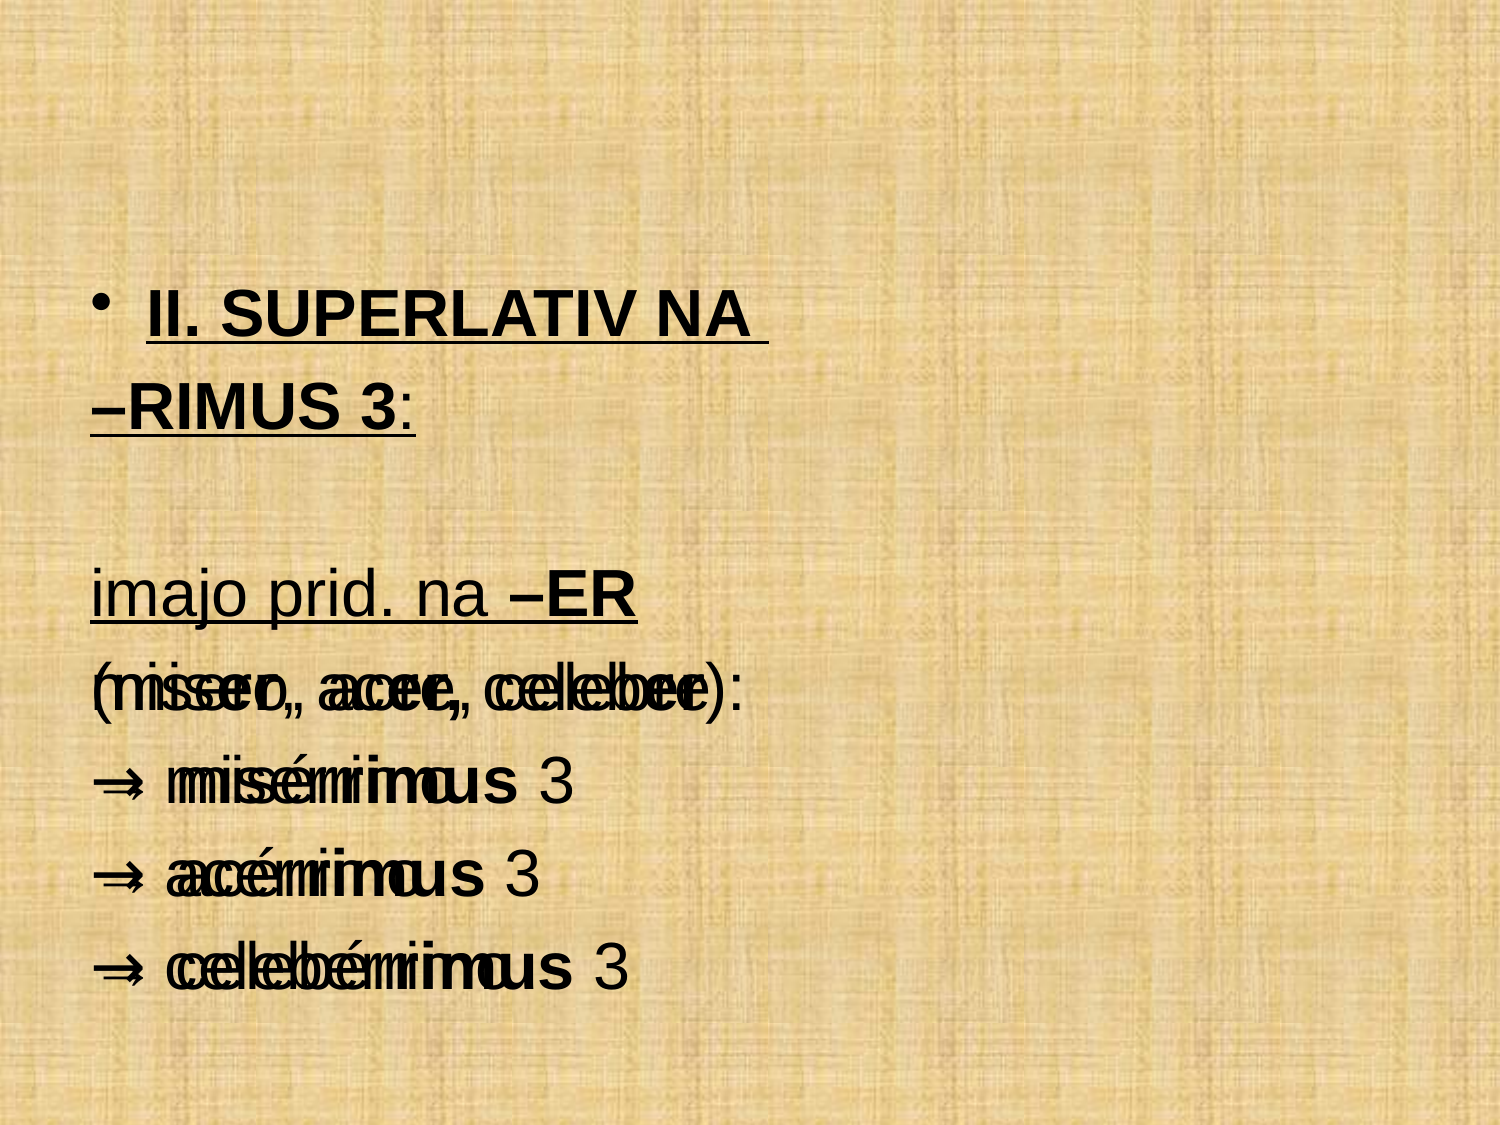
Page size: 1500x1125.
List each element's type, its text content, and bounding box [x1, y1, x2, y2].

picture [0, 0, 1500, 1125]
list misero, acre, celebre → miserrimo → acerrimo → celeberrimo [75, 262, 1425, 1005]
